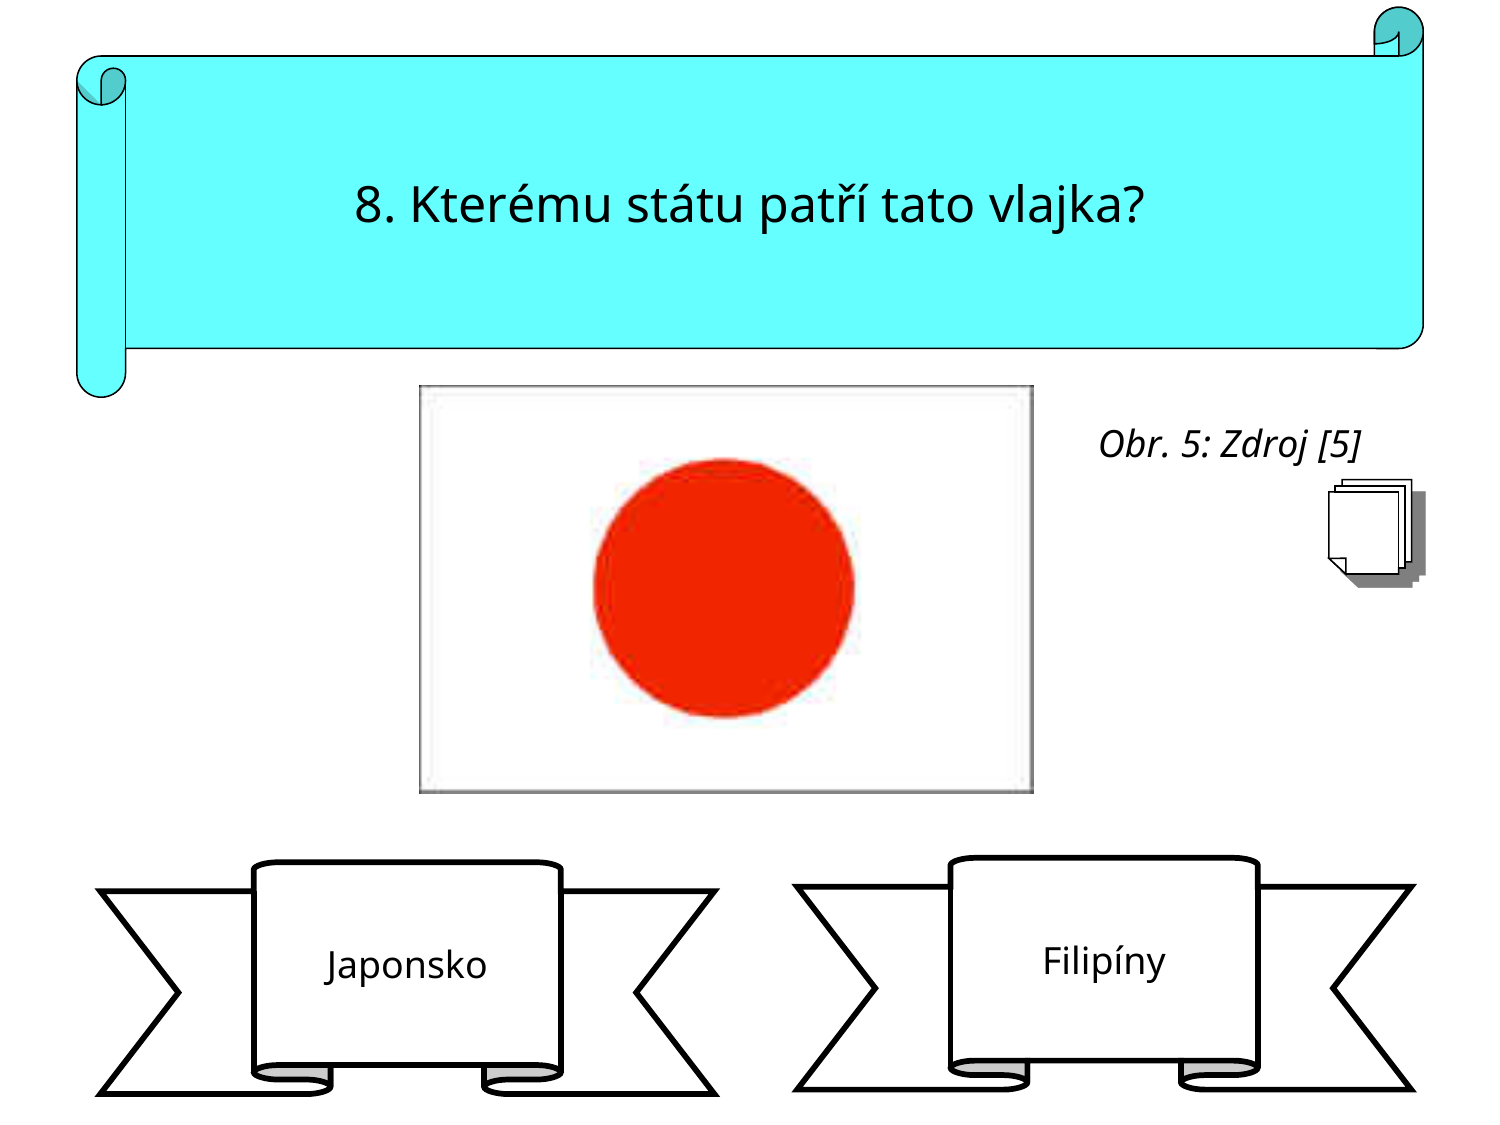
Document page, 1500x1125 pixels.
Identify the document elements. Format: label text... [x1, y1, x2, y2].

picture [419, 385, 1034, 794]
text_box [1328, 479, 1412, 575]
text_box Japonsko [100, 862, 715, 1095]
text_box Filipíny [797, 857, 1412, 1090]
text_box 8. Kterému státu patří tato vlajka? [76, 35, 1424, 349]
text_box Obr. 5: Zdroj [5] [1083, 412, 1441, 474]
text_box 8. Kterému státu patří tato vlajka? [76, 83, 126, 398]
